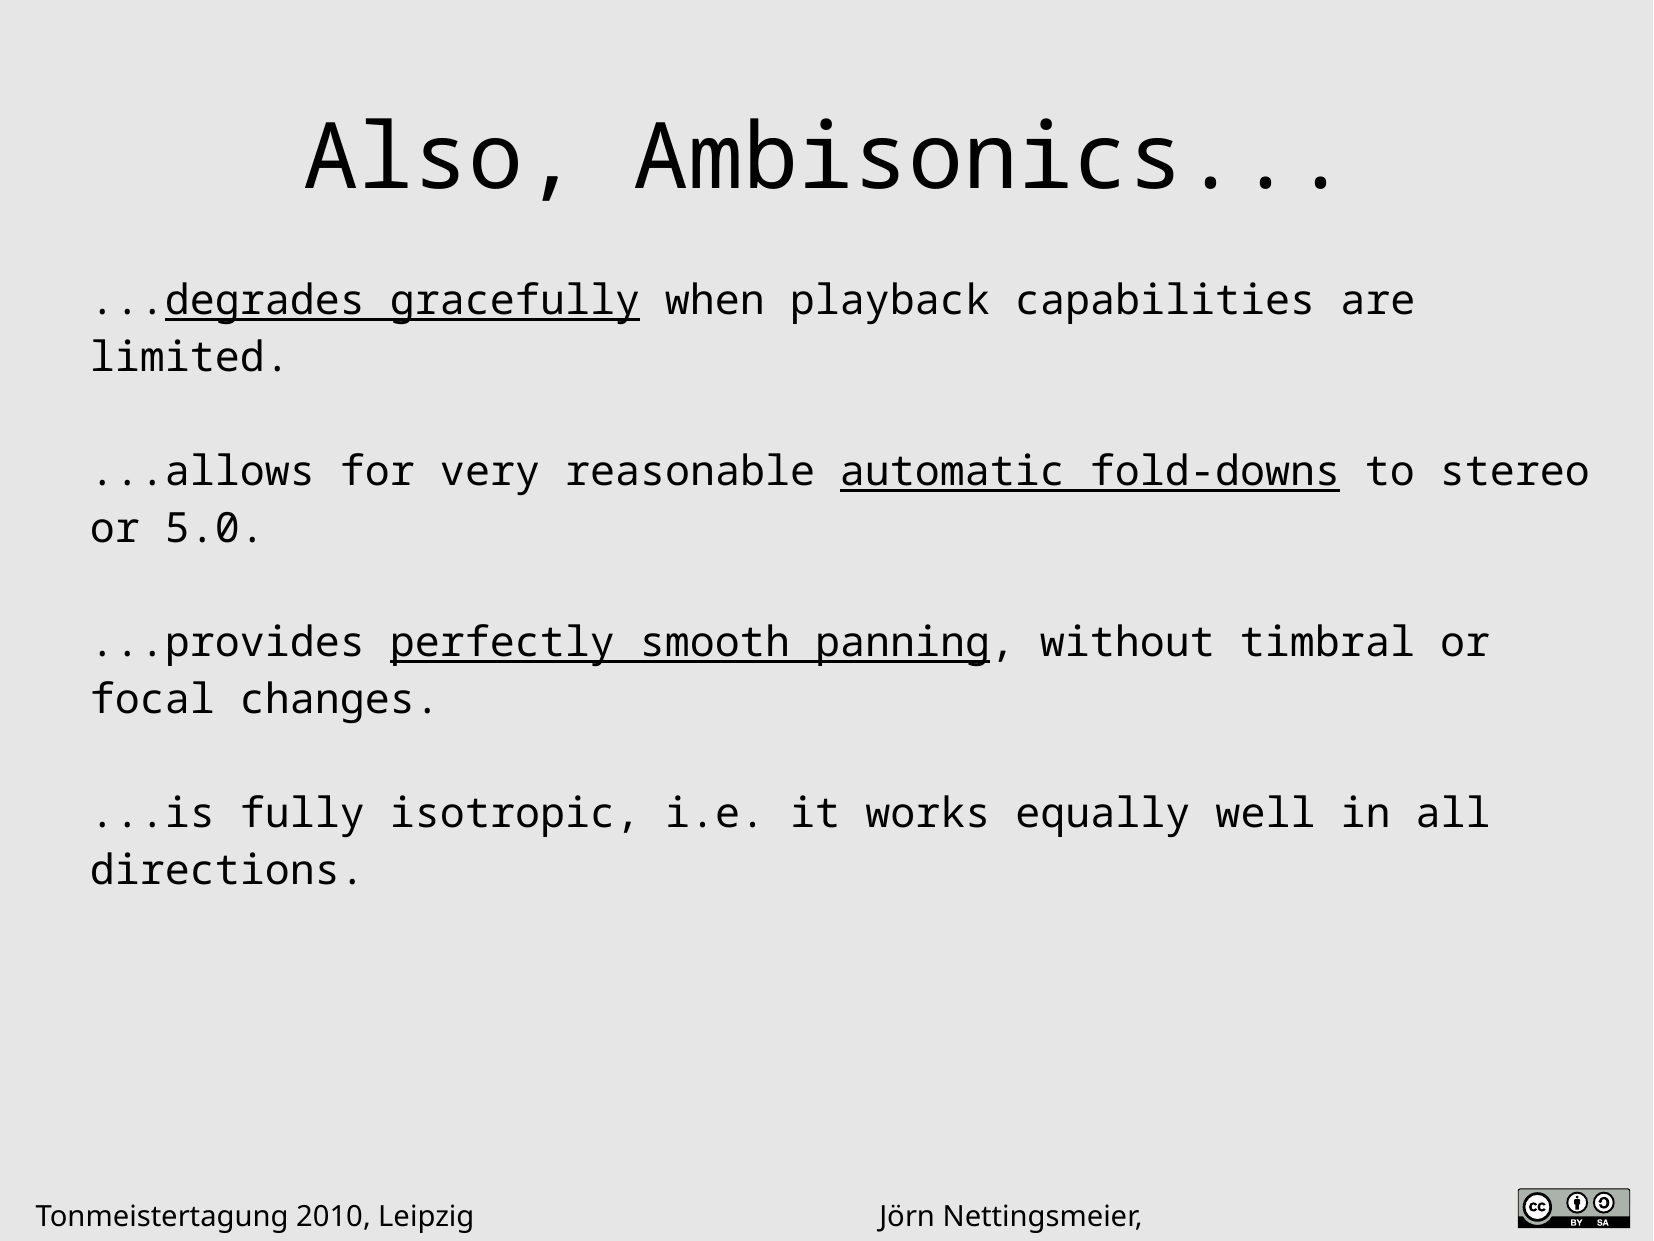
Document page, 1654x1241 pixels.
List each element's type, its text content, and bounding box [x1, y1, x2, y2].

text_box ...degrades gracefully when playback capabilities are limited. ...allows for very reasonable automatic fold-downs to stereo or 5.0. ...provides perfectly smooth panning, without timbral or focal changes. ...is fully isotropic, i.e. it works equally well in all directions. [75, 262, 1613, 908]
title Also, Ambisonics... [82, 49, 1571, 257]
